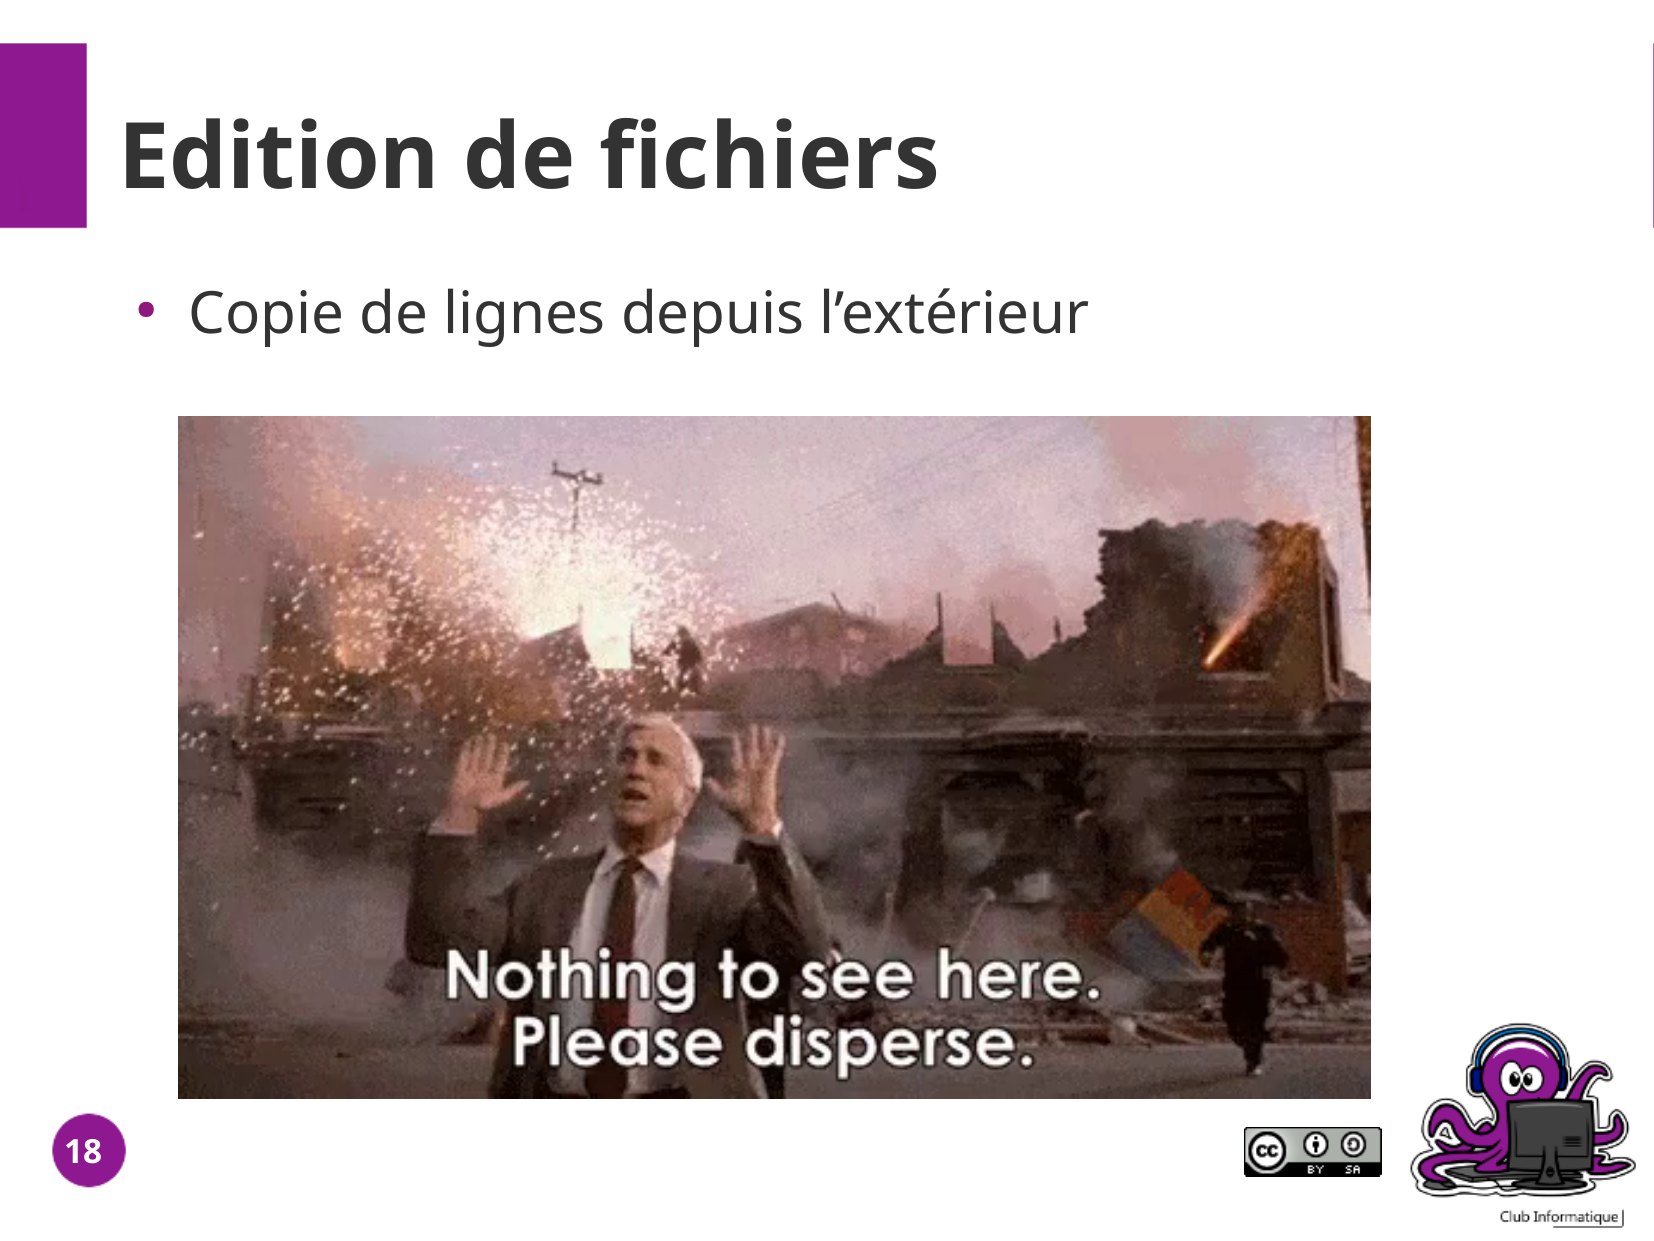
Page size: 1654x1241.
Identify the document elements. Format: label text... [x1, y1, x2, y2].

list Copie de lignes depuis l’extérieur [118, 271, 1536, 991]
picture [0, 0, 1654, 1241]
title Edition de fichiers [118, 49, 1571, 257]
